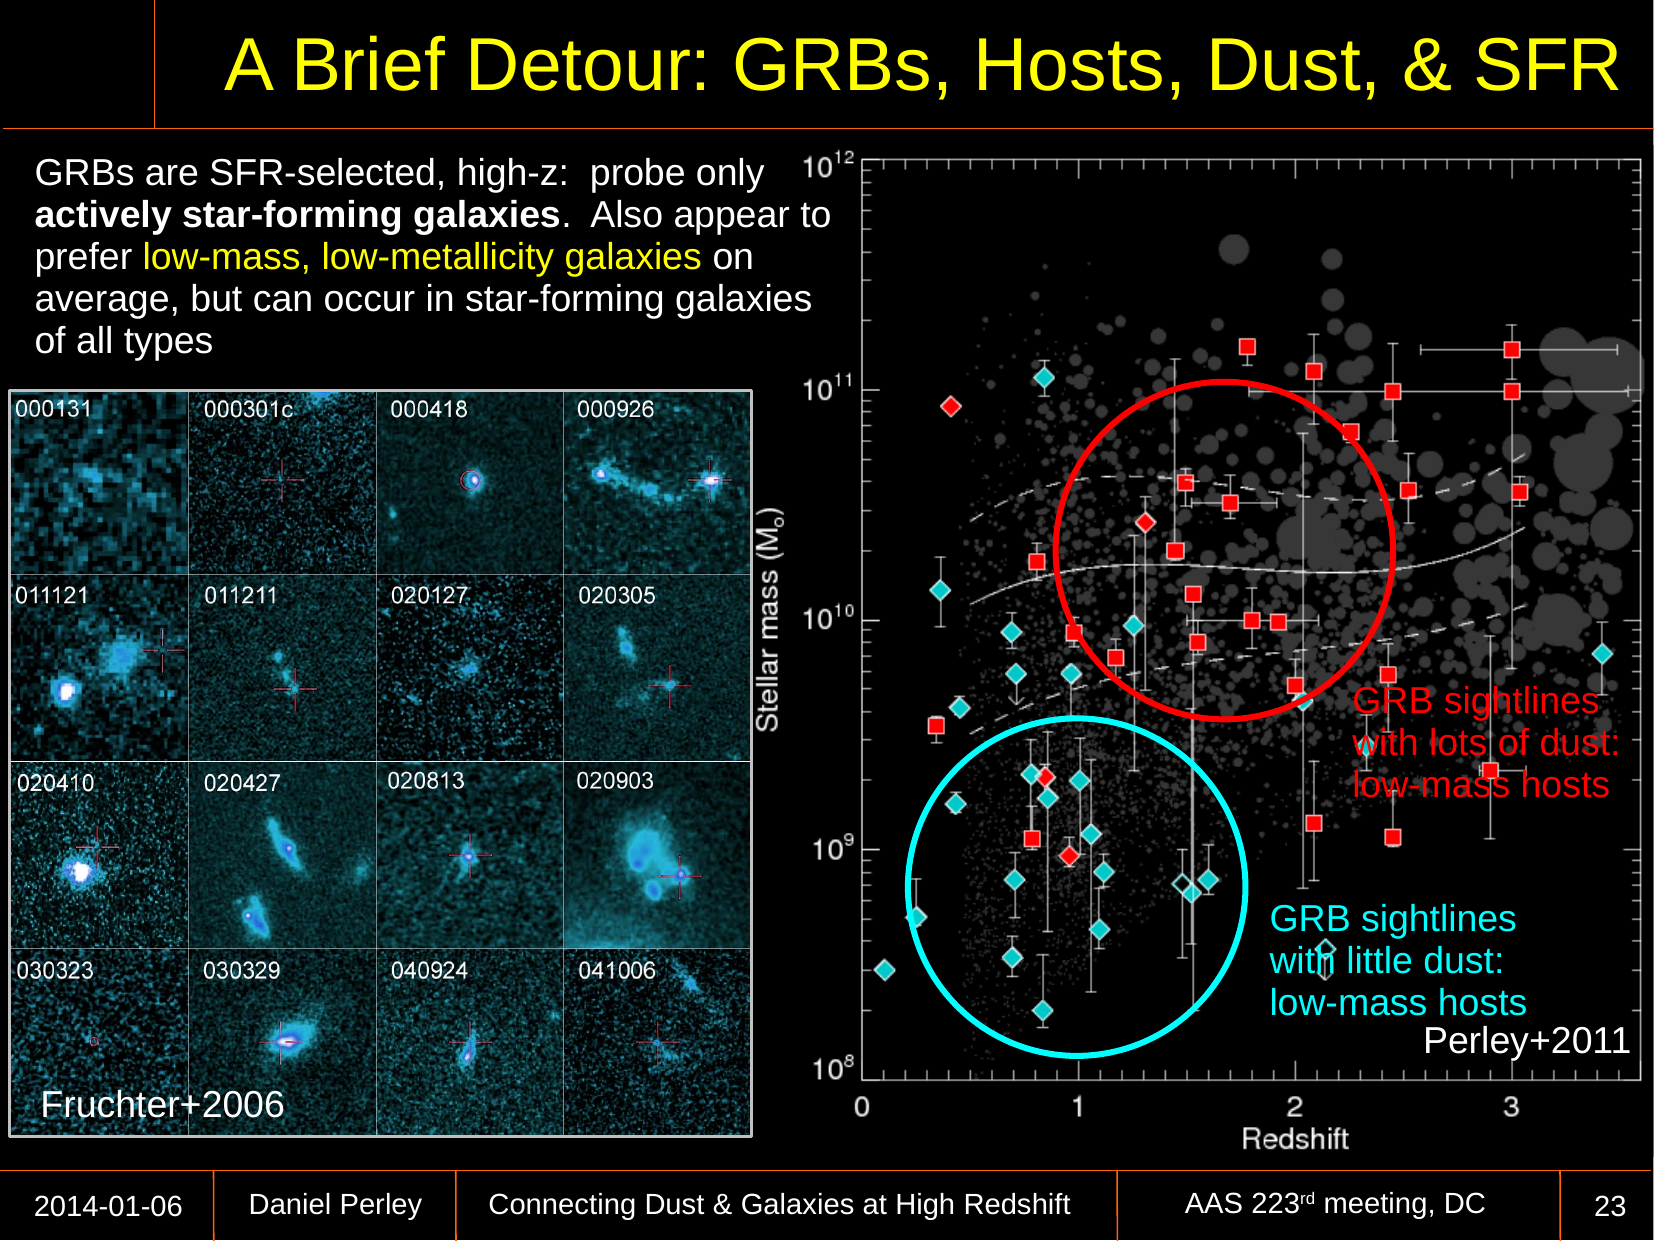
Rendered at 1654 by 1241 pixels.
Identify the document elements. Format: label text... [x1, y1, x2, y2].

text_box Perley+2011 [1346, 1012, 1647, 1070]
picture [10, 392, 751, 1136]
picture [733, 145, 1654, 1157]
title A Brief Detour: GRBs, Hosts, Dust, & SFR [187, 21, 1624, 108]
text_box Fruchter+2006 [25, 1075, 326, 1133]
text_box GRB sightlines with lots of dust: low-mass hosts [1337, 671, 1638, 813]
text_box GRBs are SFR-selected, high-z: probe only actively star-forming galaxies. Also appear to prefer low-mass, low-metallicity galaxies on average, but can occur in star-forming galaxies of all types [19, 144, 863, 369]
text_box GRB sightlines with little dust: low-mass hosts [1254, 890, 1555, 1032]
